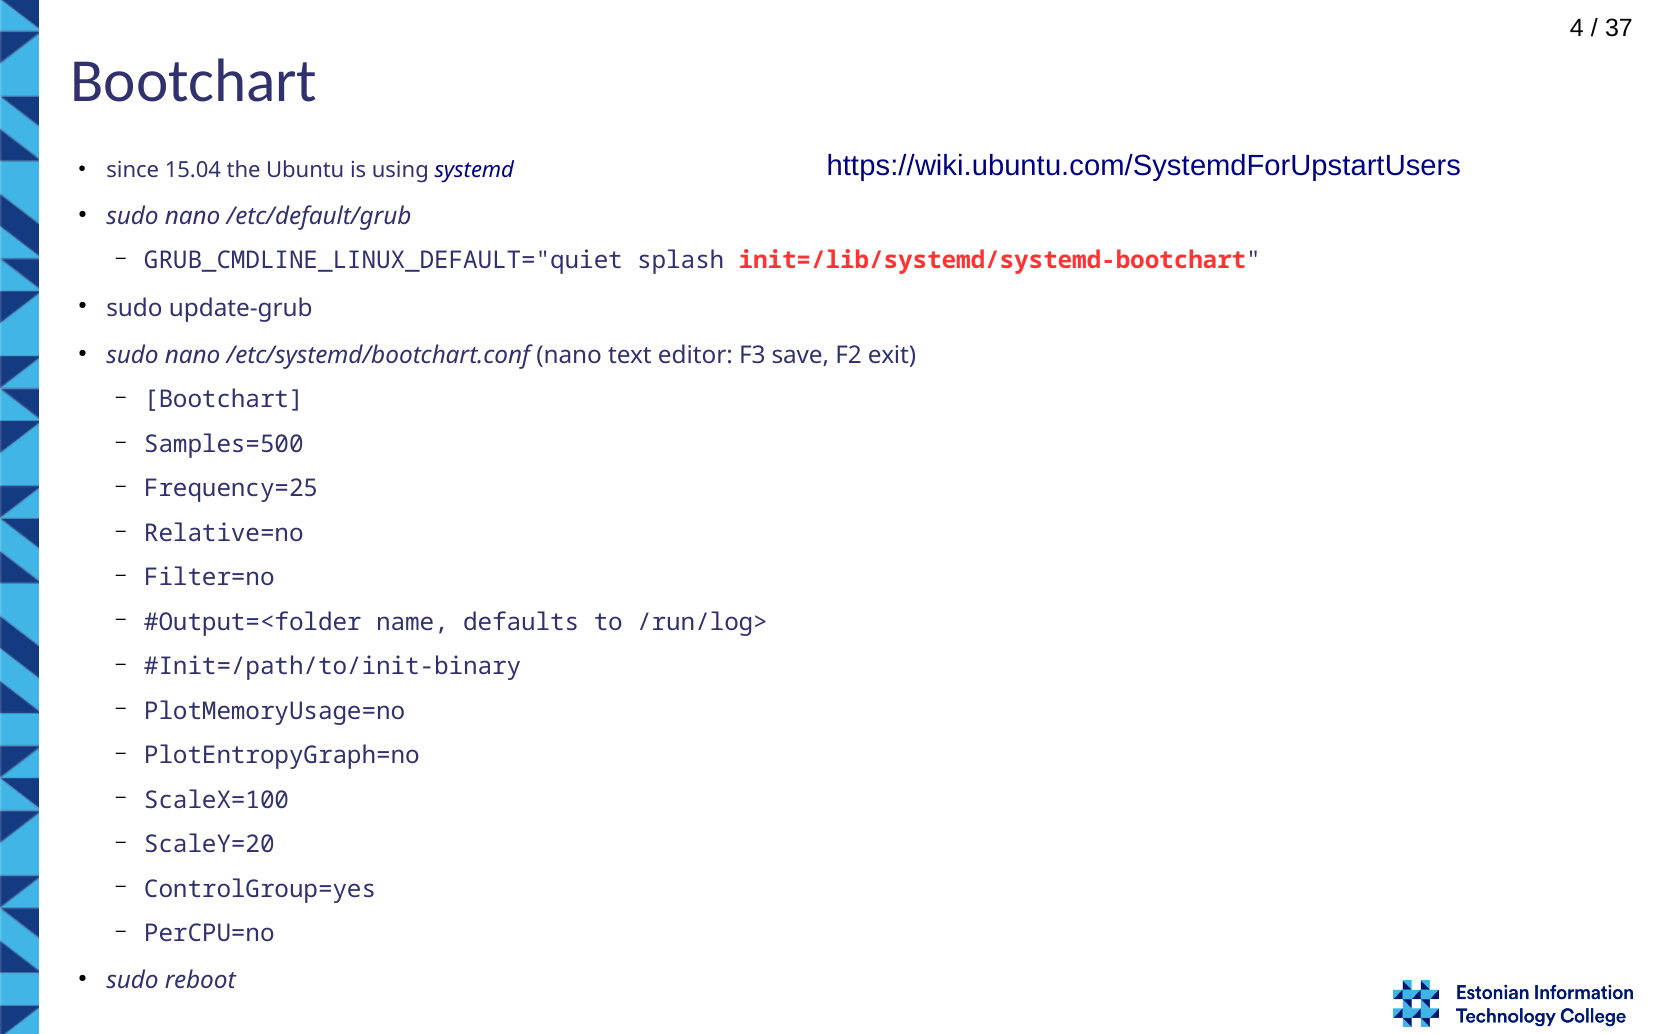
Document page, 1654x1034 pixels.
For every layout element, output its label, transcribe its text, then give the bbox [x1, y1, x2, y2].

text_box https://wiki.ubuntu.com/SystemdForUpstartUsers [811, 141, 1501, 189]
picture [1393, 980, 1633, 1027]
title Bootchart [70, 41, 1630, 130]
list since 15.04 the Ubuntu is using systemd sudo nano /etc/default/grub GRUB_CMDLINE_LINUX_DEFAULT="quiet splash init=/lib/systemd/systemd-bootchart" sudo update-grub sudo nano /etc/systemd/bootchart.conf (nano text editor: F3 save, F2 exit) [Bootchart] Samples=500 Frequency=25 Relative=no Filter=no #Output=<folder name, defaults to /run/log> #Init=/path/to/init-binary PlotMemoryUsage=no PlotEntropyGraph=no ScaleX=100 ScaleY=20 ControlGroup=yes PerCPU=no sudo reboot [68, 153, 1630, 1004]
